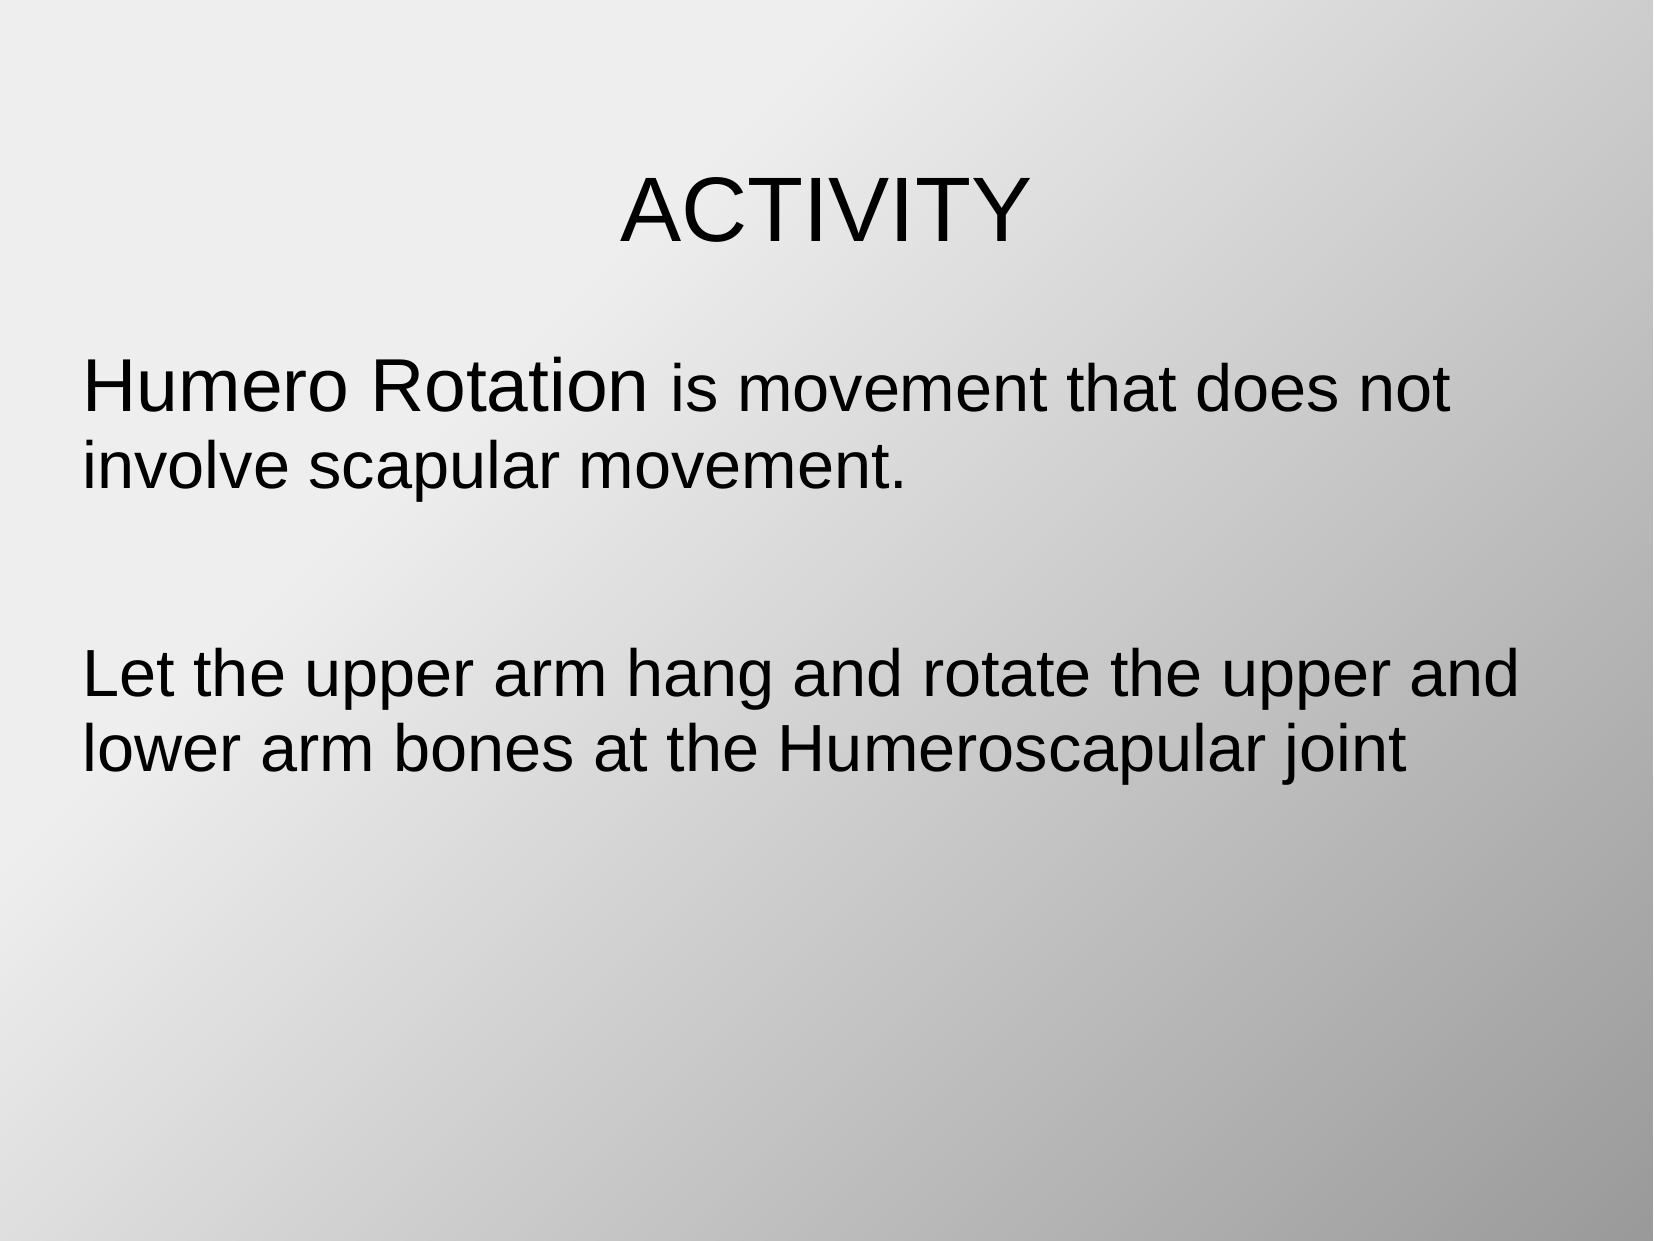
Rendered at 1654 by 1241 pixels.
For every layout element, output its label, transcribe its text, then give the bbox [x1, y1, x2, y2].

title ACTIVITY [82, 112, 1571, 307]
list Humero Rotation is movement that does not involve scapular movement. Let the upper arm hang and rotate the upper and lower arm bones at the Humeroscapular joint [82, 343, 1538, 1163]
